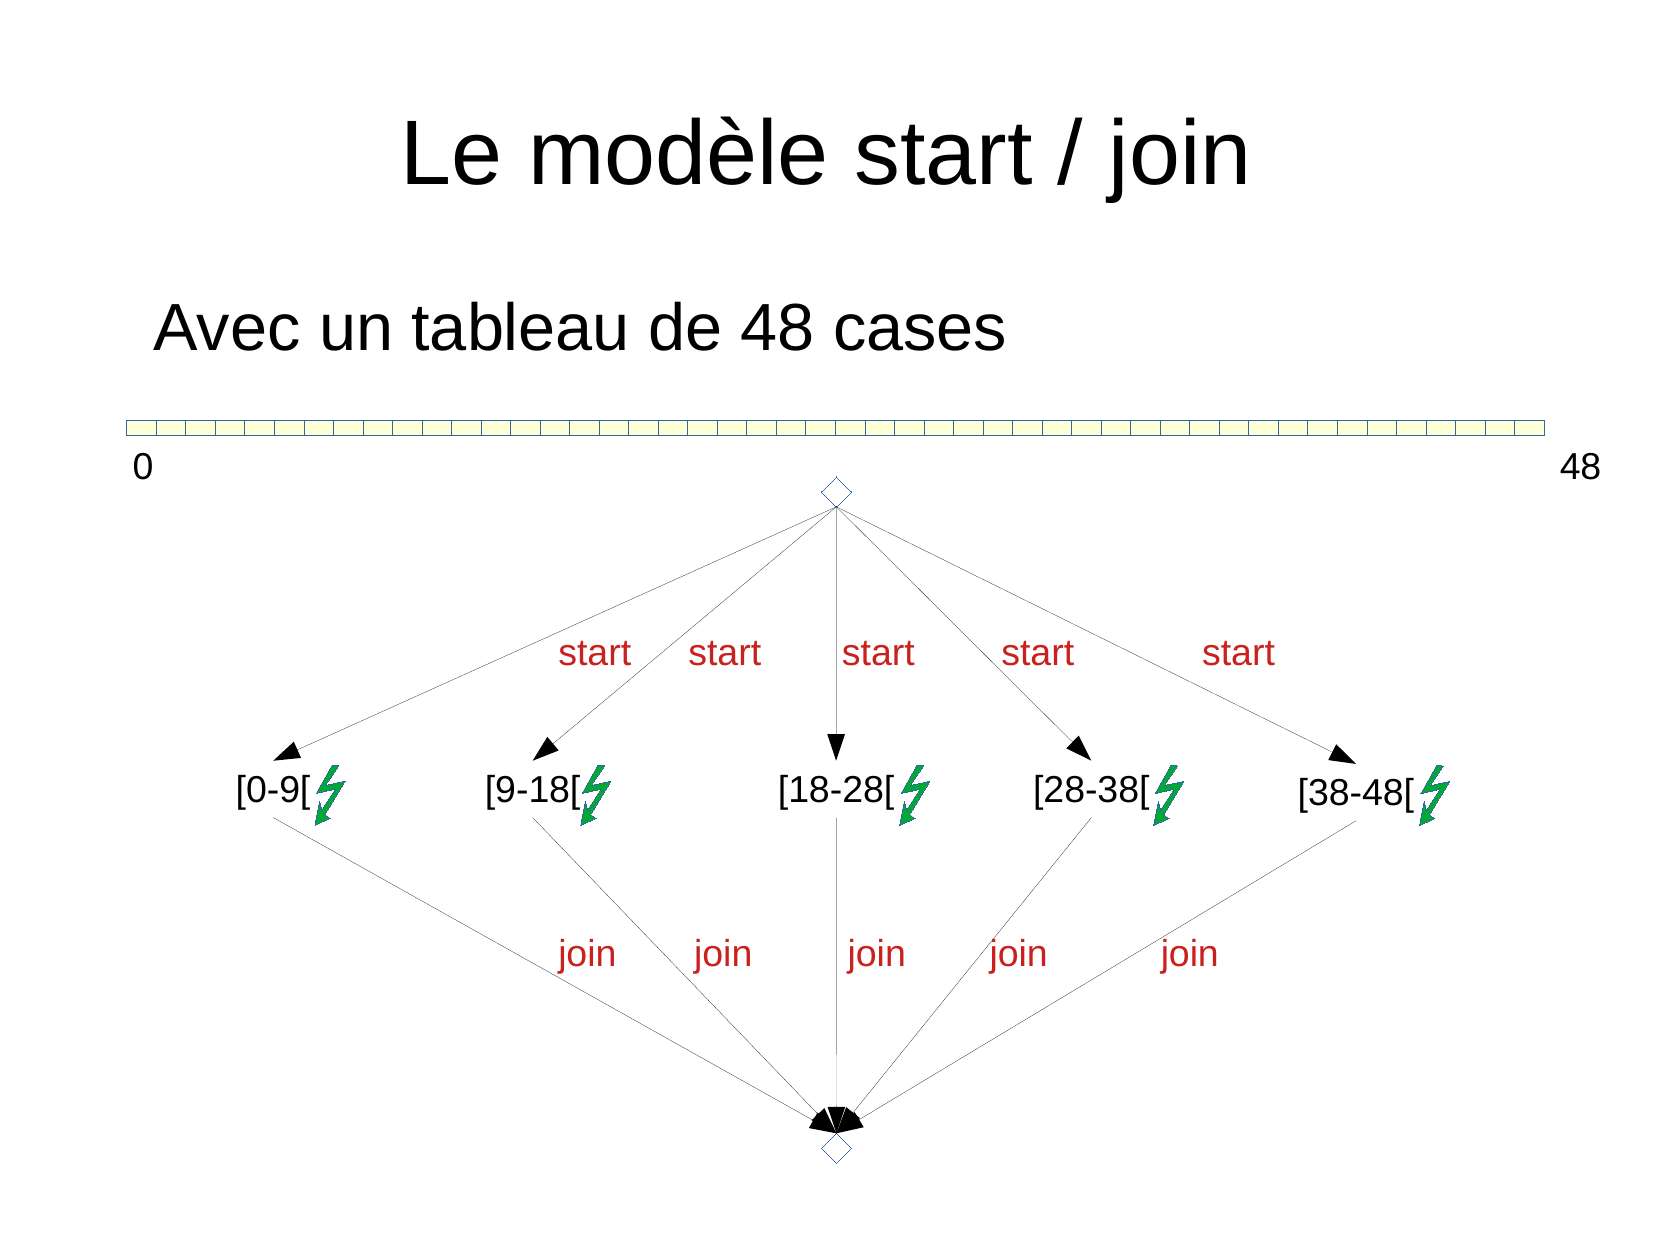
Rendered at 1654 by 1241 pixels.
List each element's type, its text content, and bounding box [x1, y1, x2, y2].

text_box join [543, 924, 632, 982]
text_box start [986, 623, 1090, 681]
text_box 48 [1545, 438, 1617, 496]
text_box 0 [117, 438, 169, 496]
text_box start [543, 623, 647, 681]
text_box [315, 765, 346, 826]
list Avec un tableau de 48 cases [82, 290, 1571, 391]
text_box [1419, 765, 1450, 826]
text_box start [827, 623, 930, 681]
text_box [821, 476, 852, 507]
text_box [126, 420, 1545, 436]
text_box start [1187, 623, 1291, 681]
text_box join [679, 924, 768, 982]
text_box [1153, 765, 1184, 826]
text_box [821, 1134, 852, 1164]
text_box join [833, 924, 921, 982]
text_box join [974, 924, 1063, 982]
text_box [580, 765, 611, 826]
text_box [9-18[ [469, 760, 596, 818]
text_box [899, 765, 930, 826]
text_box start [673, 623, 777, 681]
text_box [38-48[ [1283, 763, 1430, 821]
title Le modèle start / join [82, 49, 1571, 257]
text_box join [1146, 924, 1234, 982]
text_box [18-28[ [763, 760, 910, 818]
text_box [28-38[ [1018, 760, 1165, 818]
text_box [0-9[ [220, 760, 326, 818]
